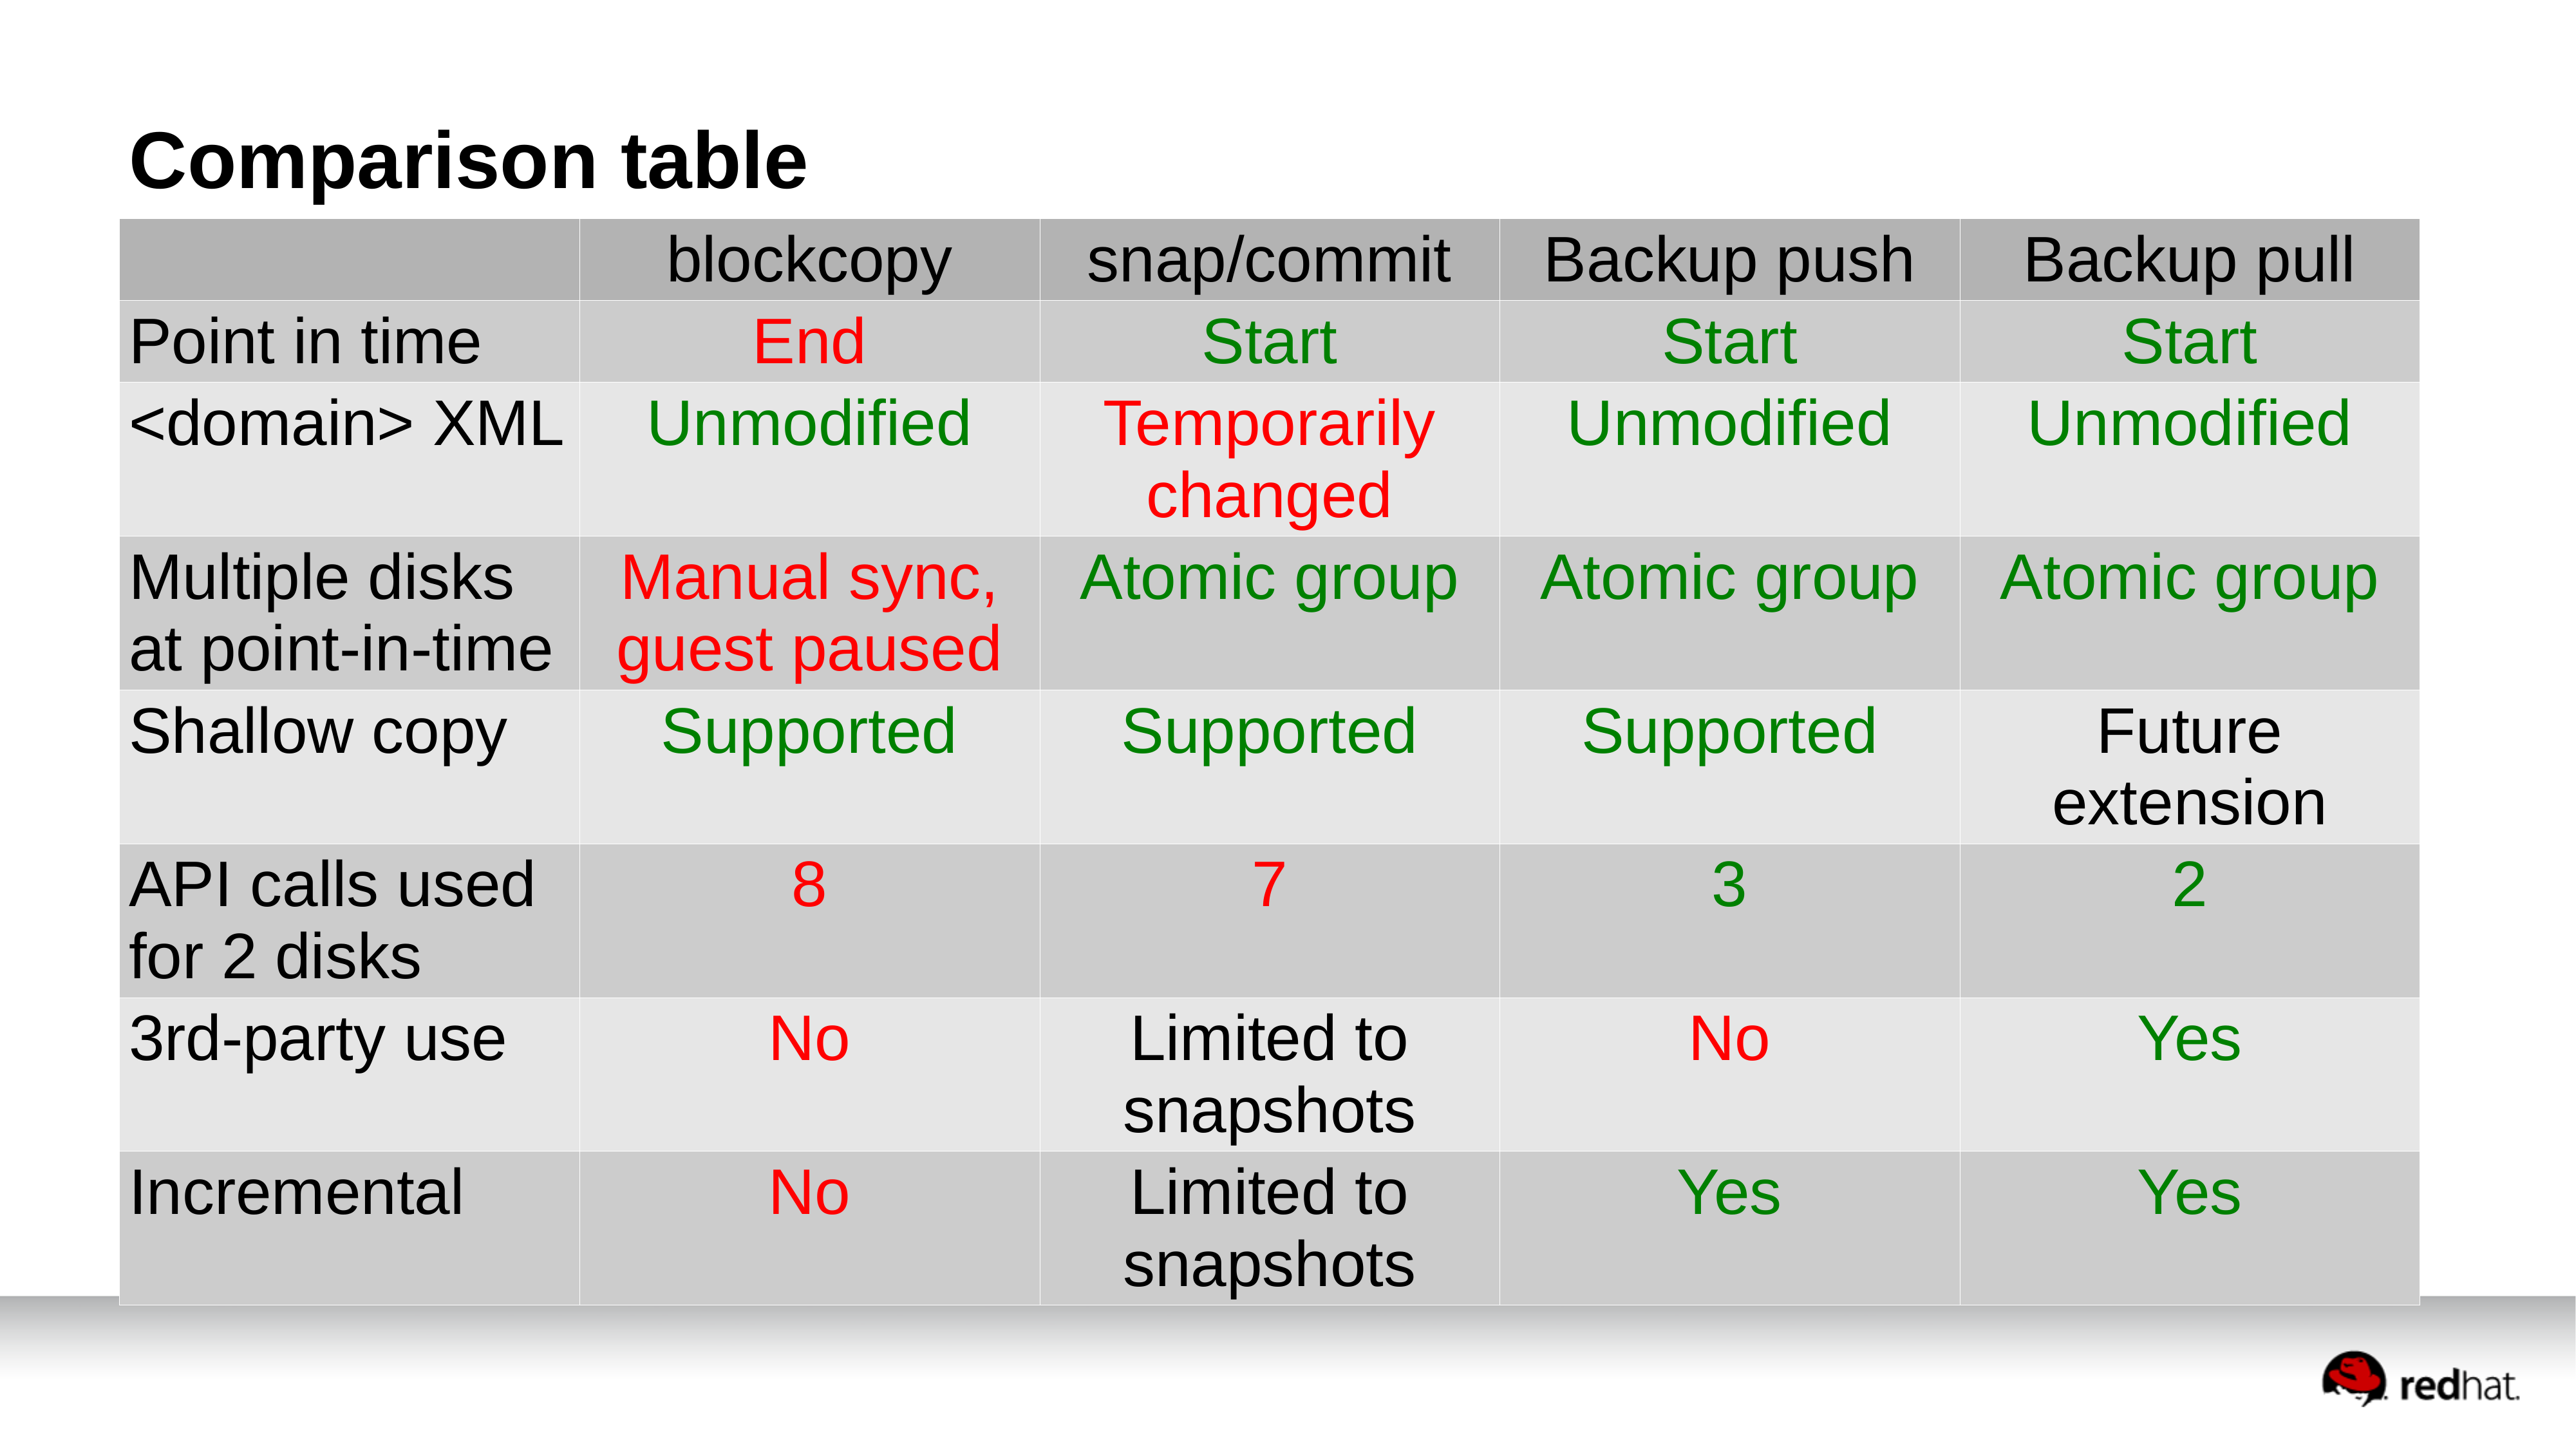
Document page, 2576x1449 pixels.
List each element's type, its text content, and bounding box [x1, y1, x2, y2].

table_header blockcopy [580, 219, 1040, 300]
table_cell Unmodified [1960, 383, 2420, 536]
table_cell <domain> XML [120, 383, 579, 536]
table_header Backup pull [1960, 219, 2420, 300]
table_cell Incremental [120, 1151, 579, 1305]
table_cell Manual sync, guest paused [580, 536, 1040, 690]
table_cell API calls used for 2 disks [120, 844, 579, 998]
table_cell Multiple disks at point-in-time [120, 536, 579, 690]
table_cell Atomic group [1960, 536, 2420, 690]
title Comparison table [129, 100, 2261, 218]
table_cell Shallow copy [120, 690, 579, 844]
table_cell Supported [580, 690, 1040, 844]
table_header [120, 219, 579, 300]
table_cell Limited to snapshots [1040, 1151, 1500, 1305]
picture [0, 0, 2576, 1446]
table_cell Start [1040, 301, 1500, 382]
table_cell Atomic group [1040, 536, 1500, 690]
table_cell 8 [580, 844, 1040, 998]
table_cell 3rd-party use [120, 998, 579, 1151]
table_cell Unmodified [580, 383, 1040, 536]
table_cell Yes [1960, 998, 2420, 1151]
table_cell Start [1500, 301, 1960, 382]
table_cell 3 [1500, 844, 1960, 998]
table_cell Point in time [120, 301, 579, 382]
table_cell No [580, 1151, 1040, 1305]
table_cell Supported [1040, 690, 1500, 844]
table_cell Atomic group [1500, 536, 1960, 690]
table_cell Start [1960, 301, 2420, 382]
table_cell Supported [1500, 690, 1960, 844]
table_cell End [580, 301, 1040, 382]
table_cell Future extension [1960, 690, 2420, 844]
table_cell Temporarily changed [1040, 383, 1500, 536]
table_cell No [580, 998, 1040, 1151]
table_header Backup push [1500, 219, 1960, 300]
table_cell Yes [1960, 1151, 2420, 1305]
table_cell Unmodified [1500, 383, 1960, 536]
table_header snap/commit [1040, 219, 1500, 300]
table_cell No [1500, 998, 1960, 1151]
table_cell Yes [1500, 1151, 1960, 1305]
table_cell 2 [1960, 844, 2420, 998]
table_cell Limited to snapshots [1040, 998, 1500, 1151]
table_cell 7 [1040, 844, 1500, 998]
